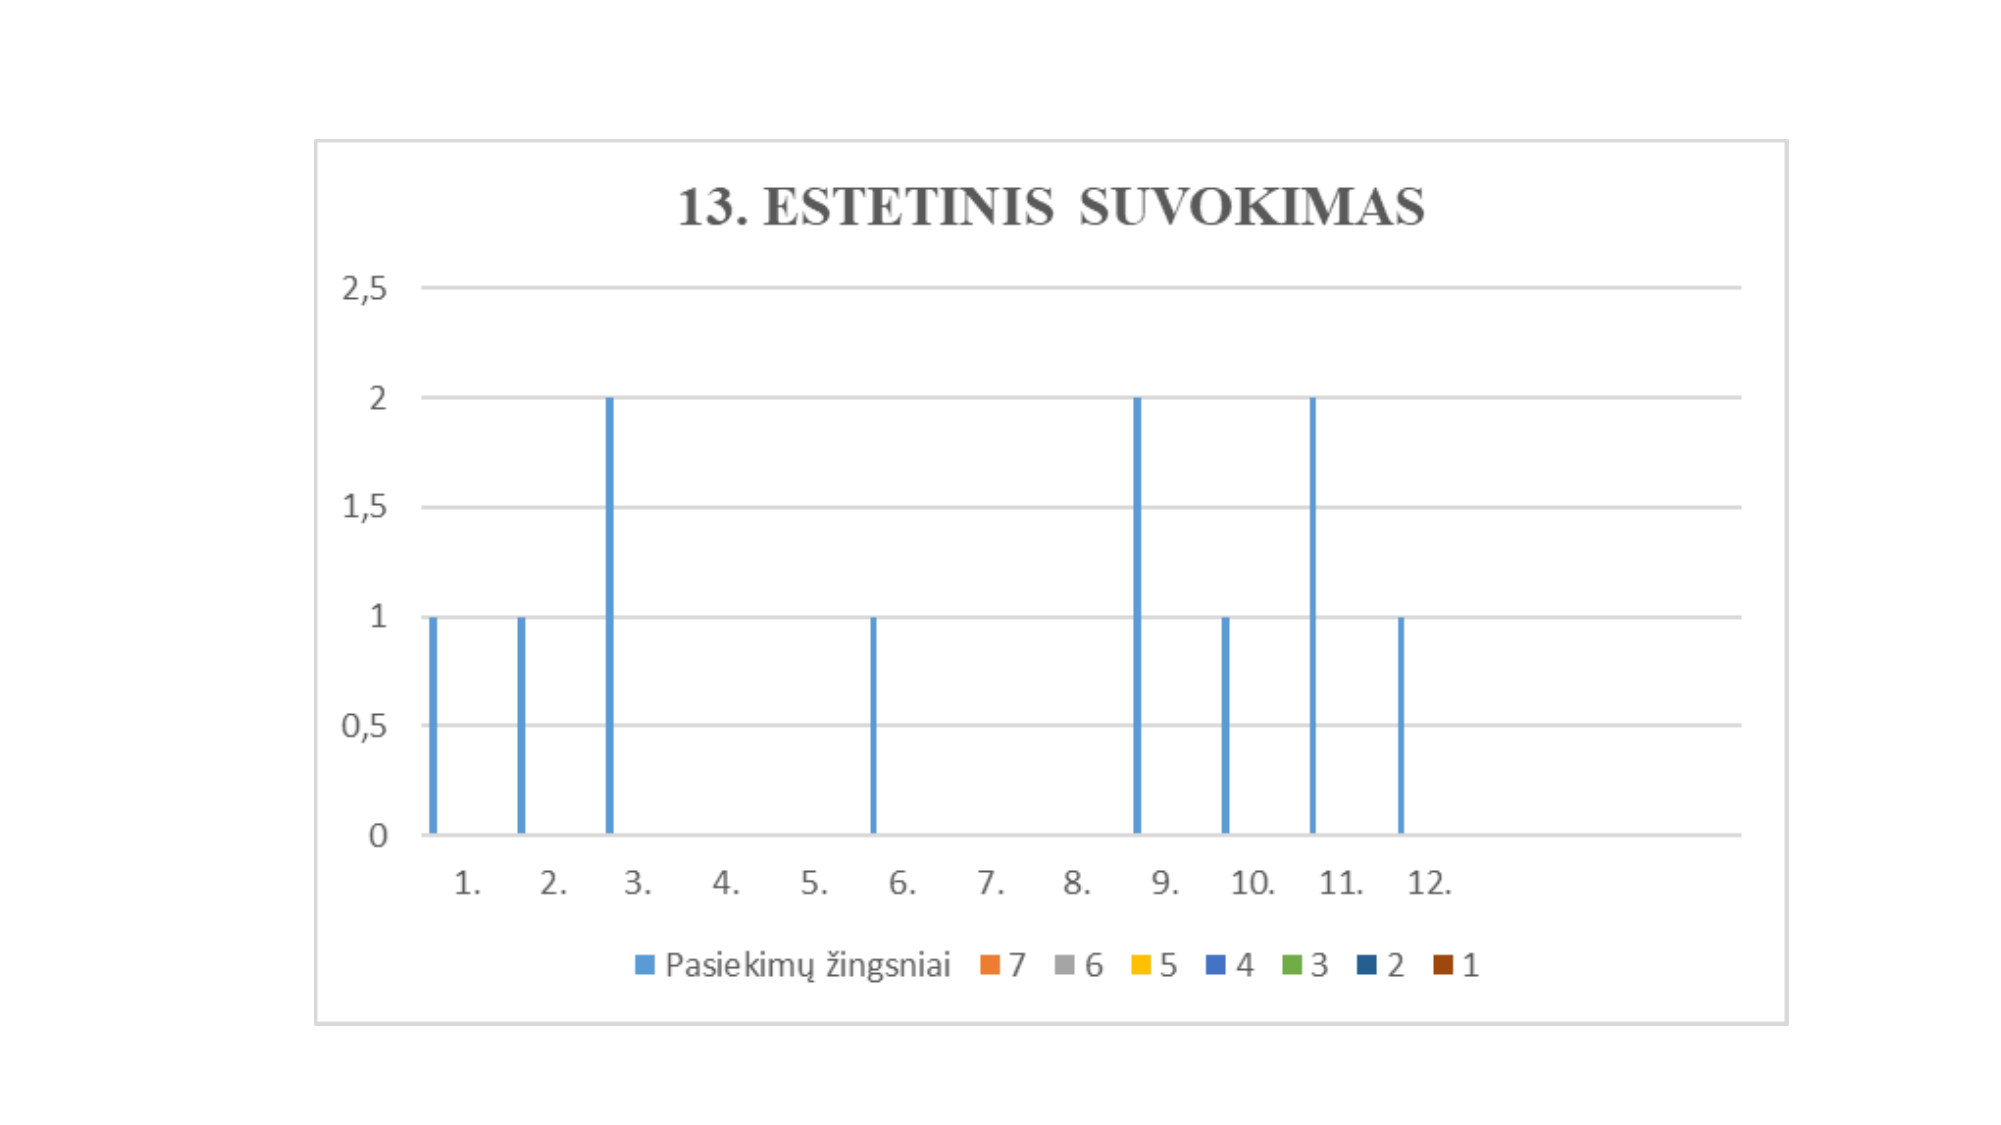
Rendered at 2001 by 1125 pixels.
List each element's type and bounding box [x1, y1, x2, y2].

picture [314, 140, 1789, 1026]
